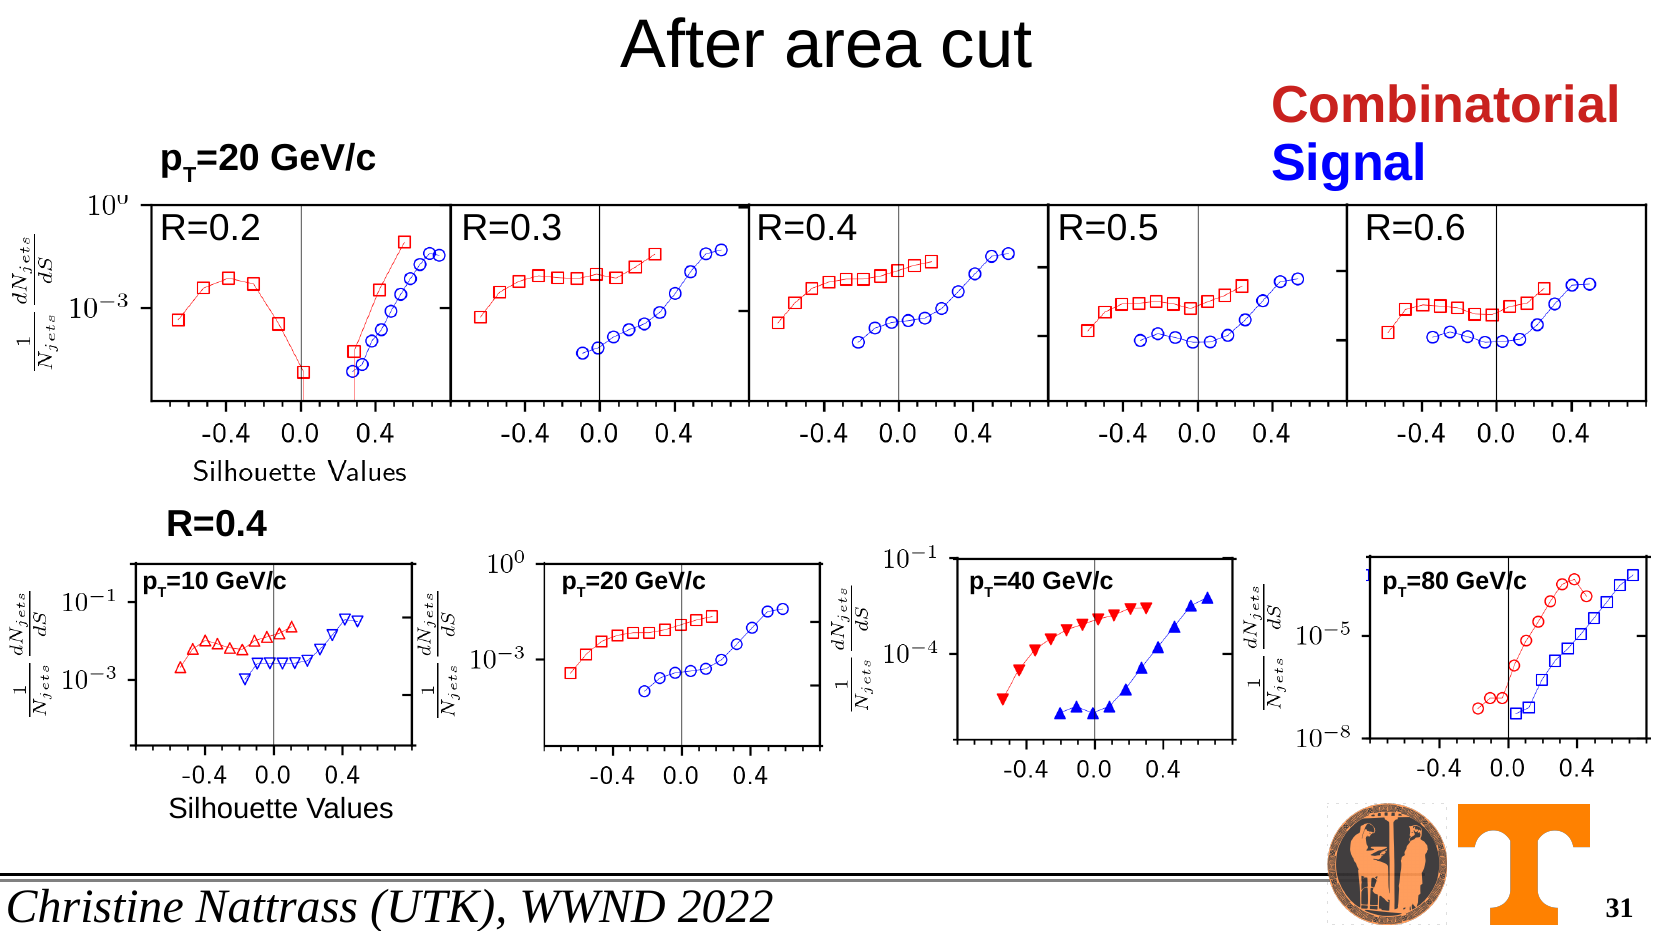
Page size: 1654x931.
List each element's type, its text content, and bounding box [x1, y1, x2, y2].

picture [3, 543, 1237, 846]
text_box Combinatorial Signal [1256, 67, 1654, 257]
text_box R=0.5 [1042, 199, 1174, 257]
text_box pT=40 GeV/c [954, 559, 1129, 609]
text_box pT=10 GeV/c [127, 559, 303, 609]
text_box R=0.4 [151, 494, 282, 552]
text_box pT=20 GeV/c [145, 128, 392, 195]
text_box pT=20 GeV/c [546, 559, 722, 609]
text_box Silhouette Values [153, 784, 529, 884]
text_box pT=80 GeV/c [1367, 559, 1543, 609]
picture [2, 195, 1653, 487]
text_box R=0.3 [446, 199, 578, 257]
text_box R=0.4 [741, 199, 873, 257]
title After area cut [82, 5, 1571, 83]
text_box R=0.2 [145, 199, 276, 257]
picture [1238, 541, 1651, 925]
